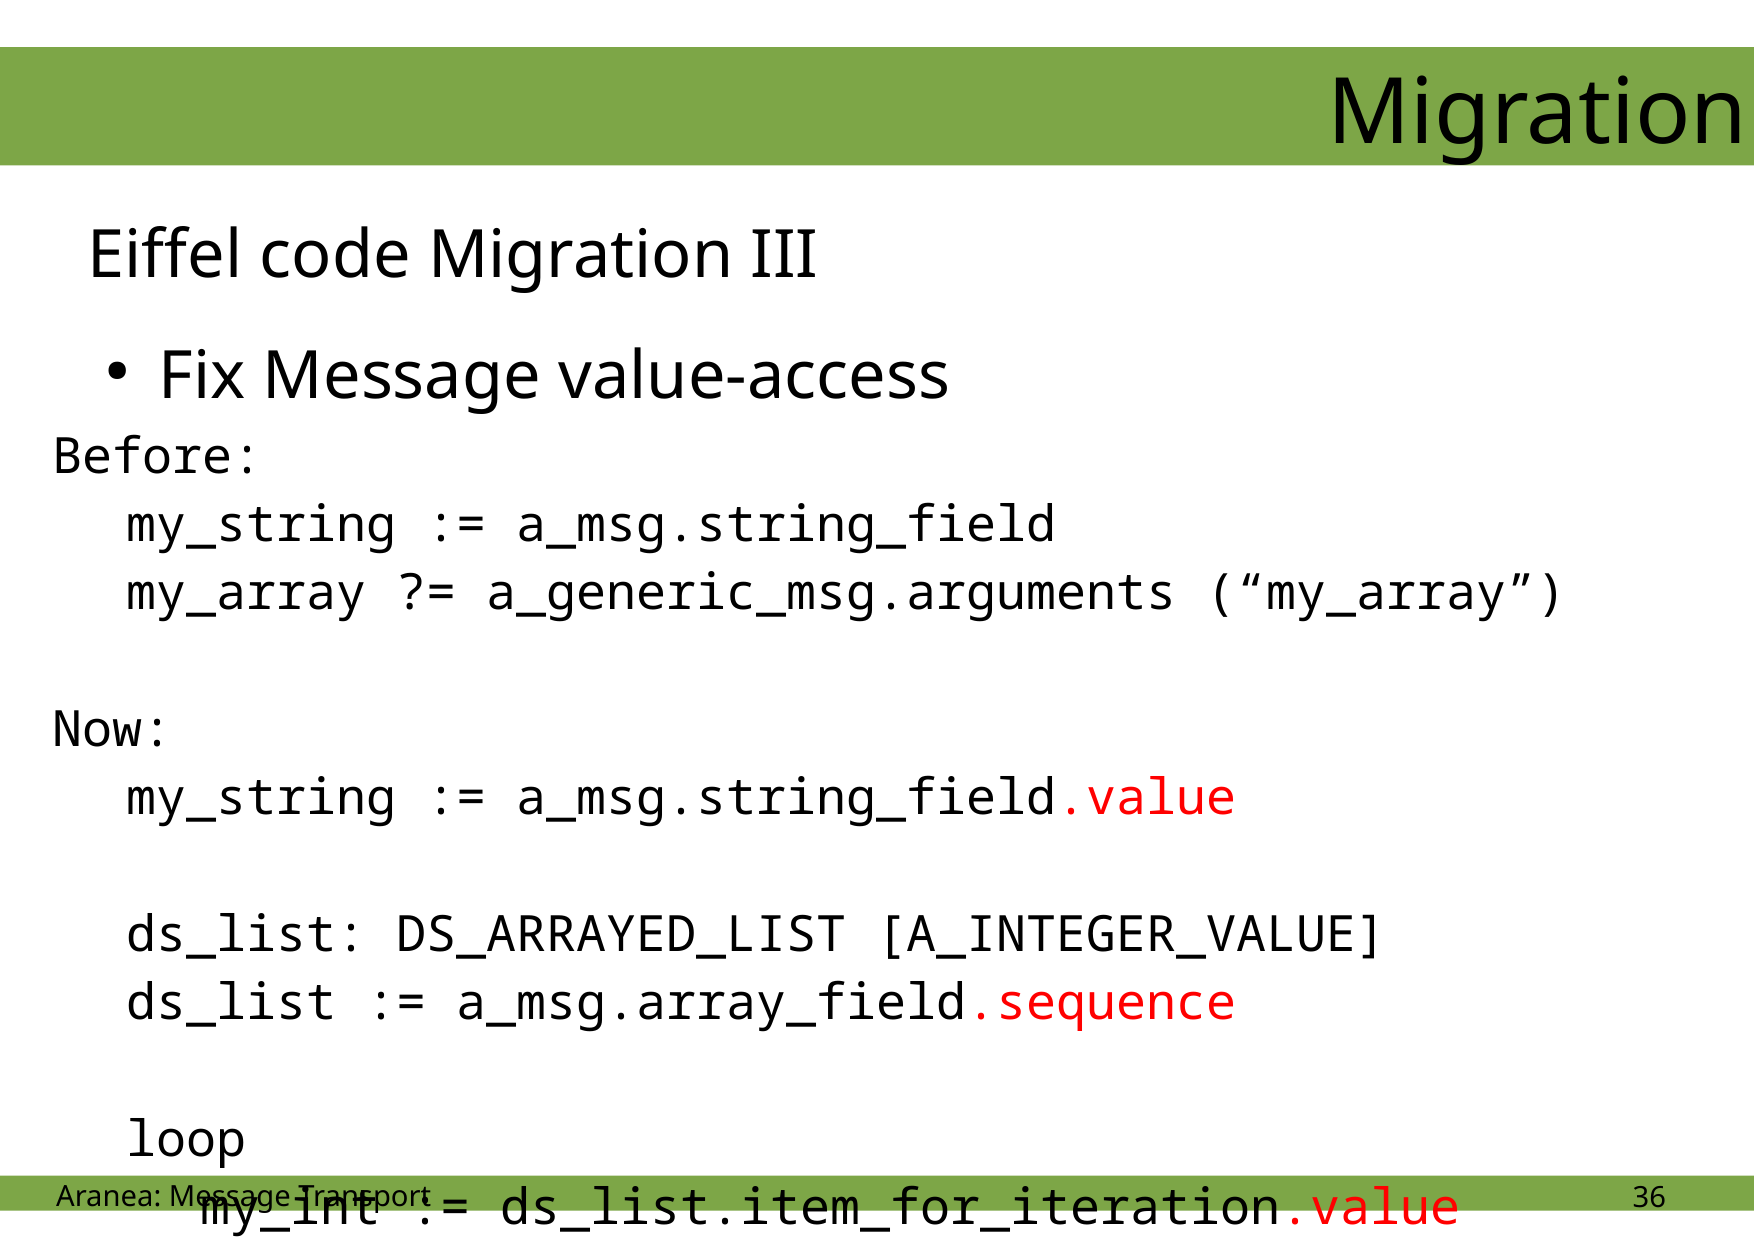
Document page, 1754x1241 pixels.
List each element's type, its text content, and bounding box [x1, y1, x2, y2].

title Migration [0, 54, 1748, 162]
list Eiffel code Migration III Fix Message value-access [87, 206, 1667, 412]
text_box Before: my_string := a_msg.string_field my_array ?= a_generic_msg.arguments (“my_array”) Now: my_string := a_msg.string_field.value ds_list: DS_ARRAYED_LIST [A_INTEGER_VALUE] ds_list := a_msg.array_field.sequence loop my_int := ds_list.item_for_iteration.value end [37, 412, 1726, 1182]
